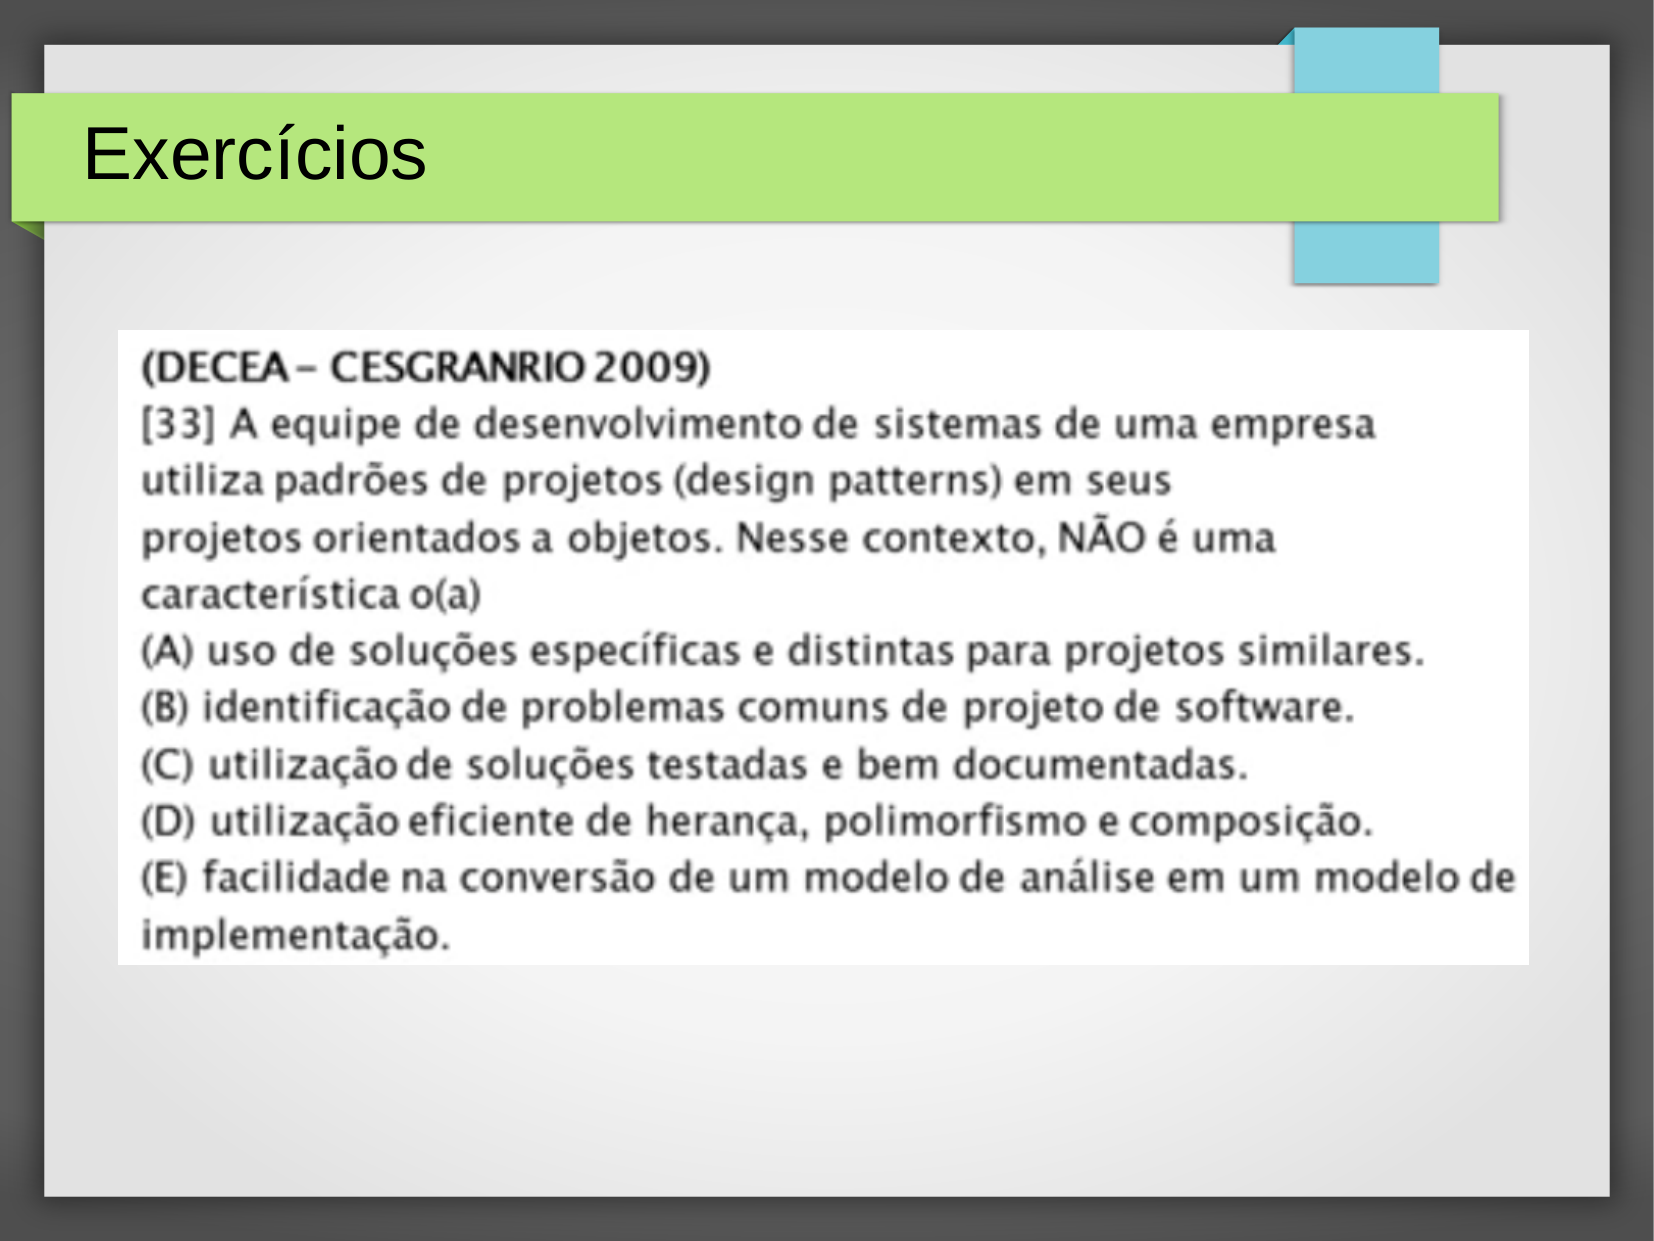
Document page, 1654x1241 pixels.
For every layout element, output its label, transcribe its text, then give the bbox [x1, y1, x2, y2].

picture [0, 0, 1654, 1241]
title Exercícios [82, 94, 1264, 213]
